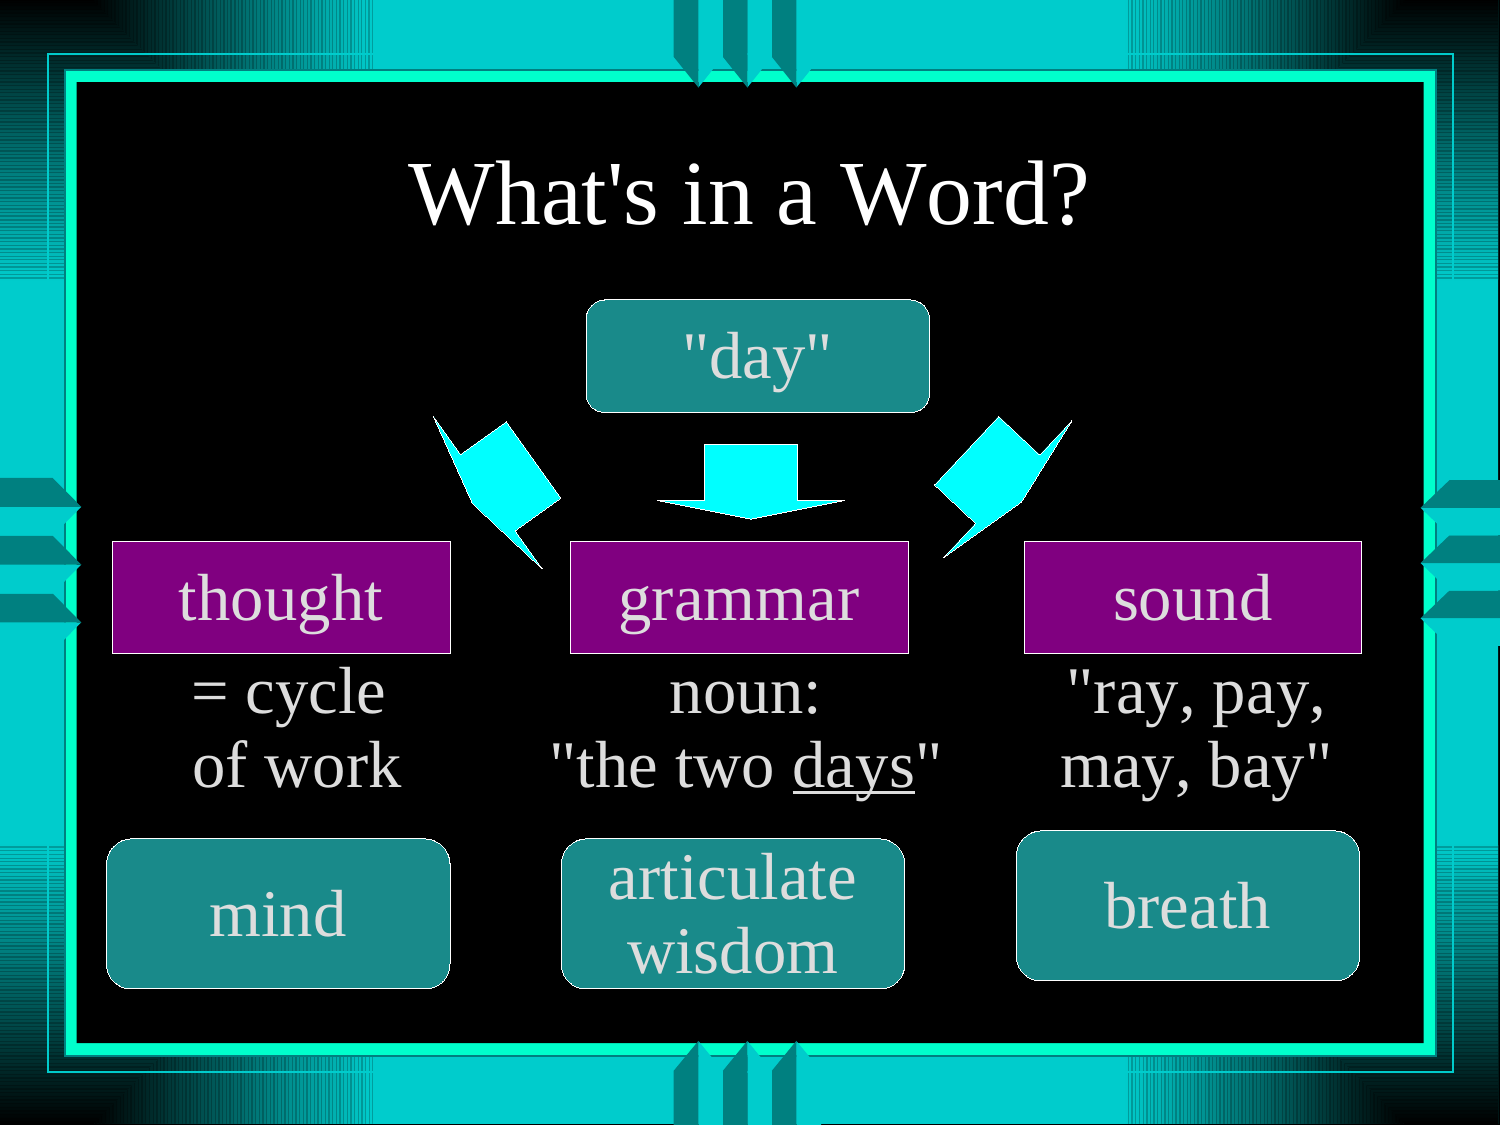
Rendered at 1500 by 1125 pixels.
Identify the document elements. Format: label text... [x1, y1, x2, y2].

text_box noun: "the two days" [527, 646, 966, 810]
text_box "ray, pay, may, bay" [986, 646, 1407, 810]
text_box sound [1024, 541, 1362, 646]
text_box "day" [586, 299, 930, 413]
text_box mind [106, 838, 451, 989]
text_box = cycle of work [78, 646, 517, 810]
text_box articulate wisdom [561, 838, 905, 989]
text_box [934, 416, 1072, 558]
text_box thought [112, 541, 451, 646]
text_box breath [1016, 830, 1360, 981]
text_box grammar [570, 541, 909, 646]
text_box [657, 444, 845, 520]
title What's in a Word? [112, 99, 1388, 288]
text_box [433, 416, 561, 569]
